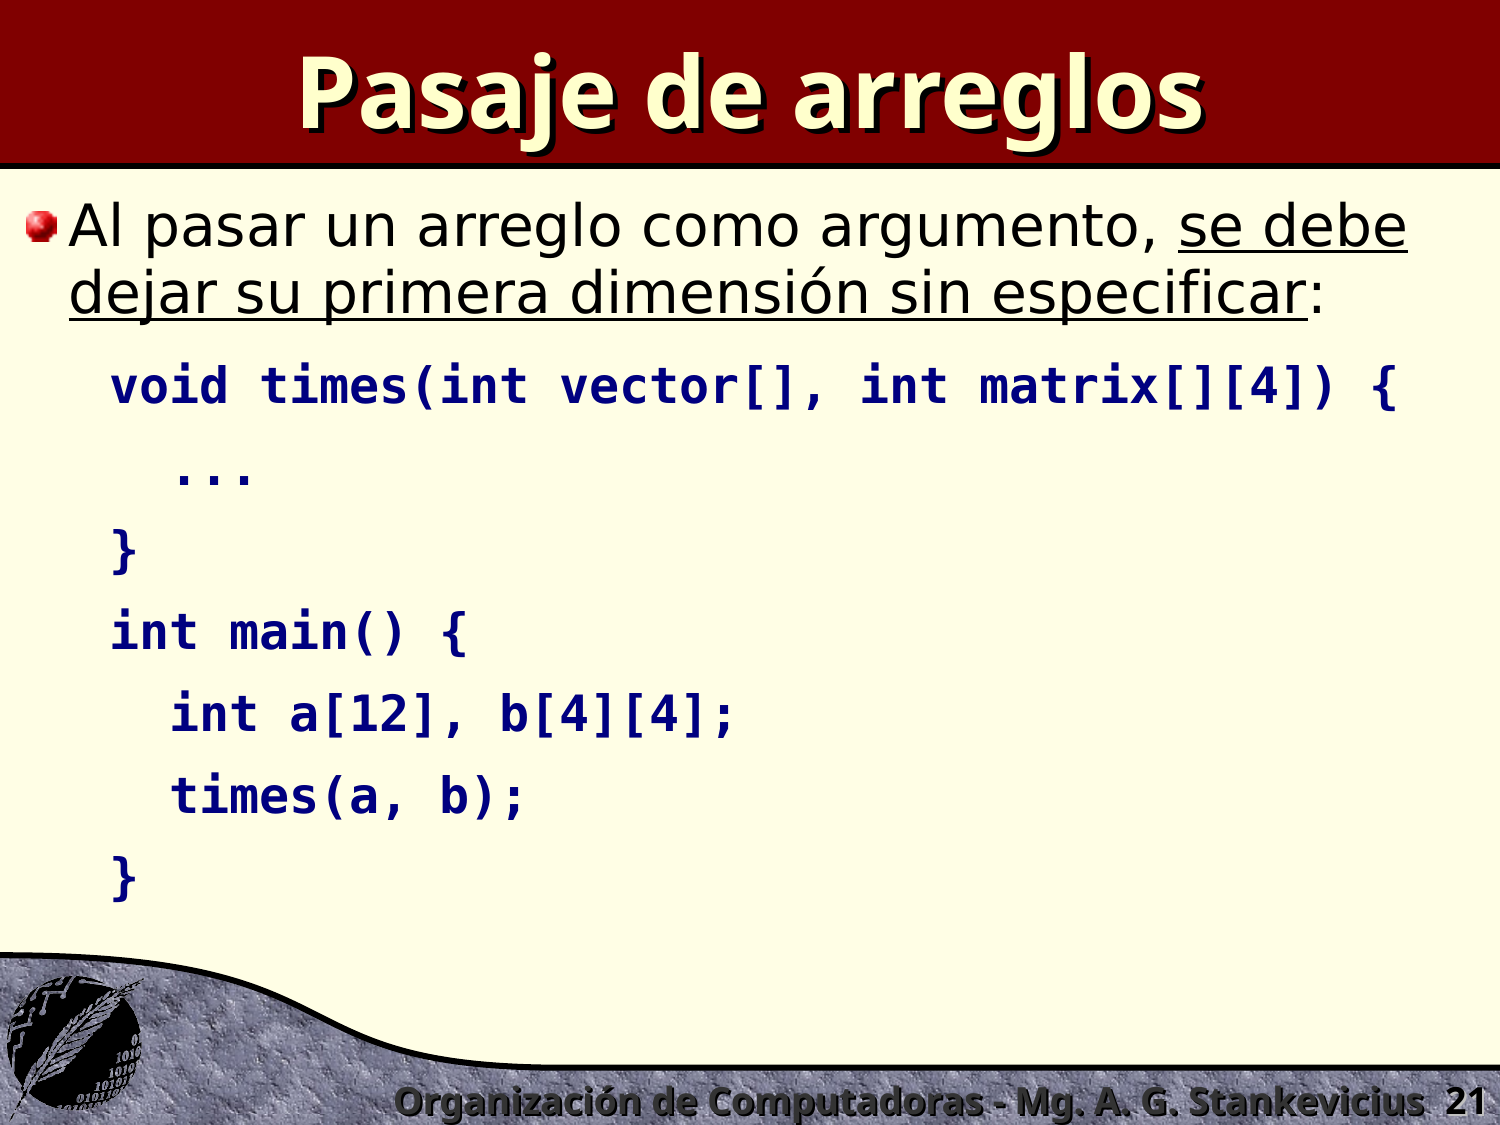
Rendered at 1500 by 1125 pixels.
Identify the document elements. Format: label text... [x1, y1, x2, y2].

picture [448, 1100, 455, 1110]
list Al pasar un arreglo como argumento, se debe dejar su primera dimensión sin especificar: void times(int vector[], int matrix[][4]) { ... } int main() { int a[12], b[4][4]; times(a, b); } [11, 192, 1486, 935]
picture [802, 1100, 806, 1110]
title Pasaje de arreglos [15, 5, 1485, 160]
picture [1058, 1100, 1065, 1110]
picture [0, 959, 1500, 1125]
